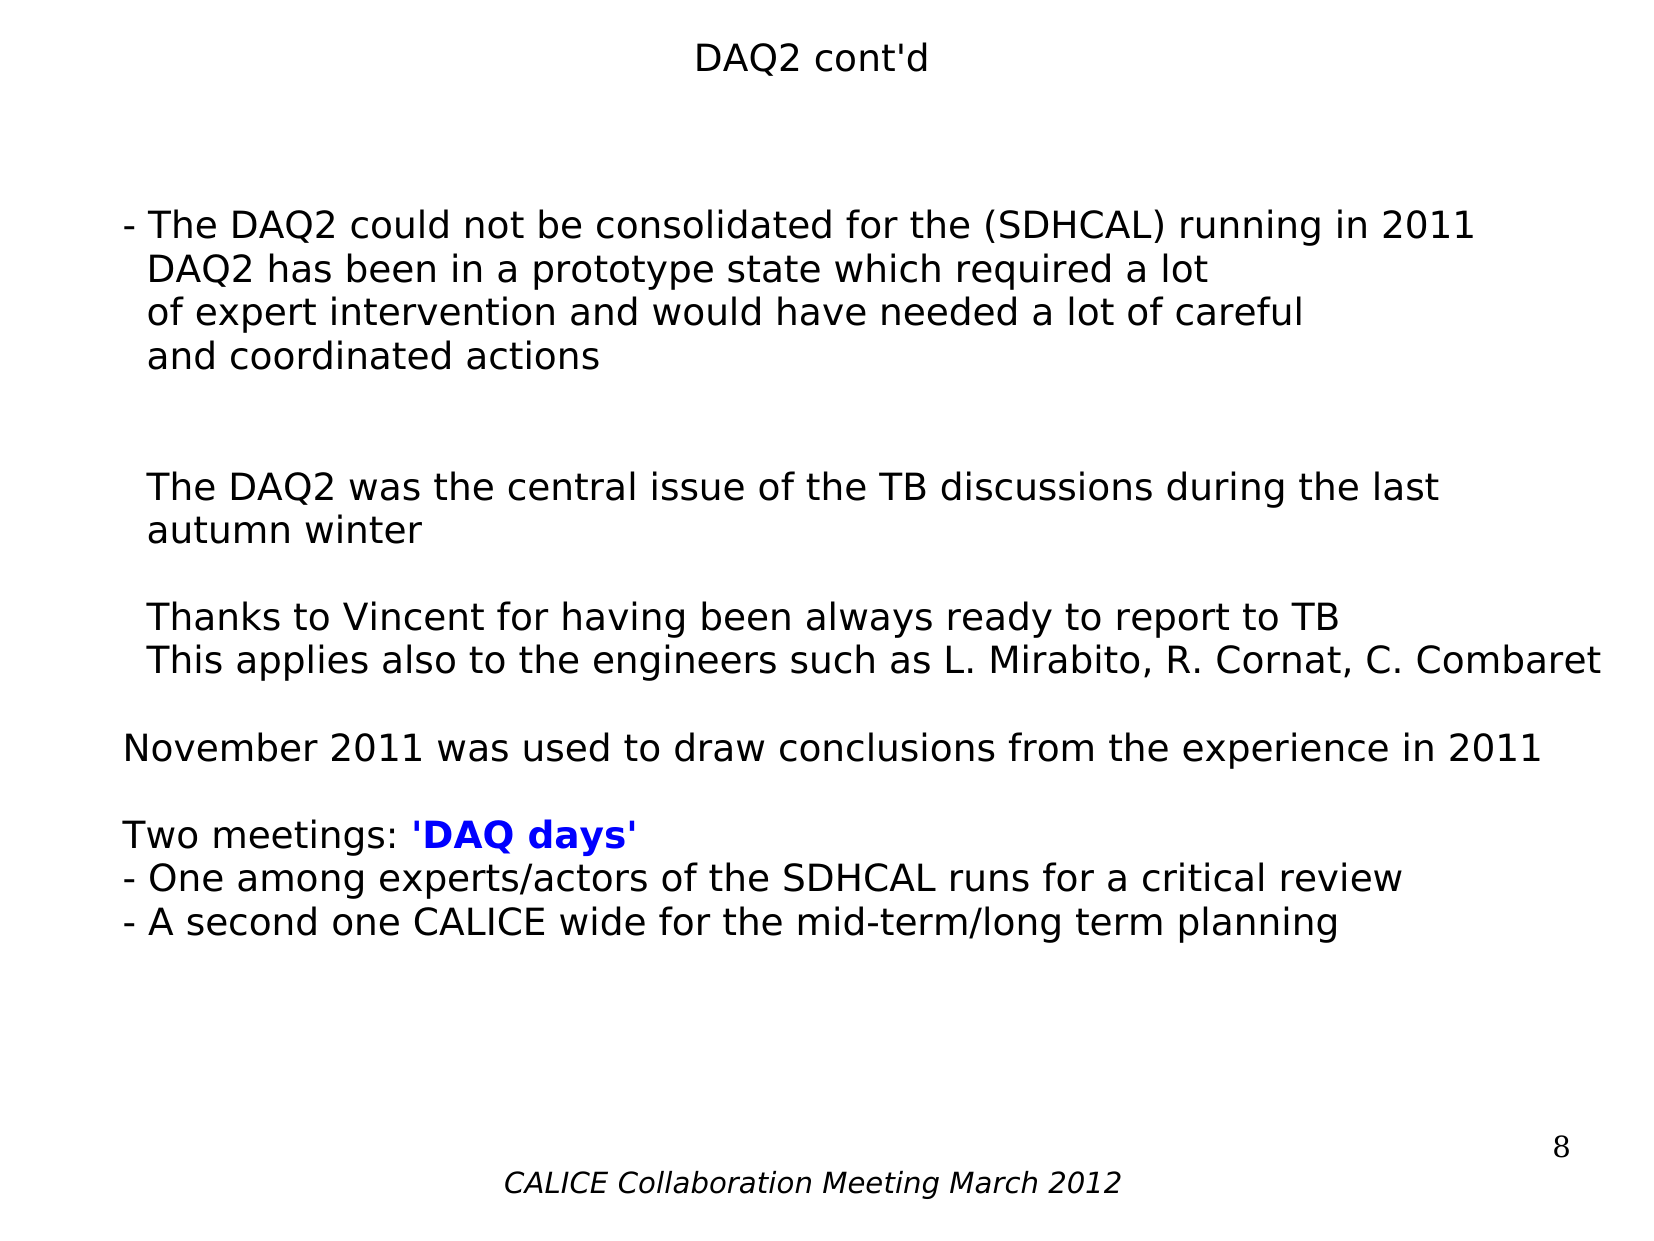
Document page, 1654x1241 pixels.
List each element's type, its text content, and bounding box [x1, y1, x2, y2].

text_box DAQ2 cont'd [679, 29, 944, 88]
text_box - The DAQ2 could not be consolidated for the (SDHCAL) running in 2011 DAQ2 has been in a prototype state which required a lot of expert intervention and would have needed a lot of careful and coordinated actions The DAQ2 was the central issue of the TB discussions during the last autumn winter Thanks to Vincent for having been always ready to report to TB This applies also to the engineers such as L. Mirabito, R. Cornat, C. Combaret November 2011 was used to draw conclusions from the experience in 2011 Two meetings: 'DAQ days' - One among experts/actors of the SDHCAL runs for a critical review - A second one CALICE wide for the mid-term/long term planning [107, 196, 1613, 952]
